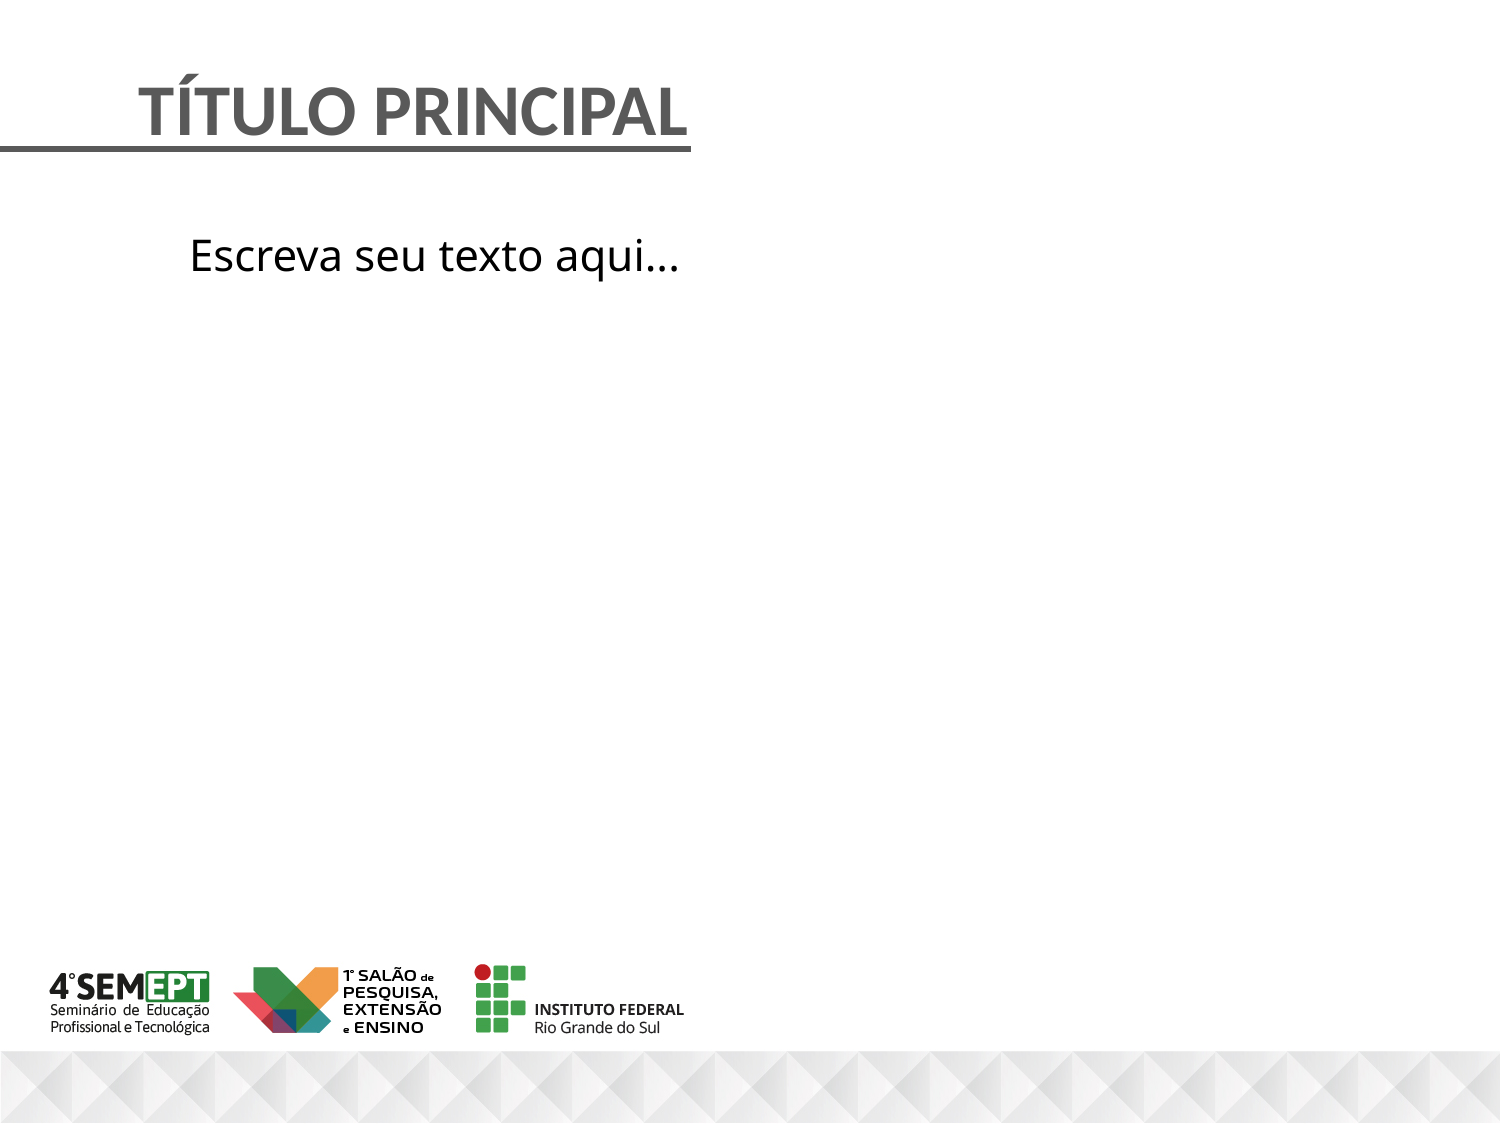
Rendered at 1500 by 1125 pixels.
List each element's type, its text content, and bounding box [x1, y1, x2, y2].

text_box Escreva seu texto aqui... [100, 220, 1424, 819]
picture [0, 1, 1500, 1124]
text_box TÍTULO PRINCIPAL [123, 54, 1010, 159]
